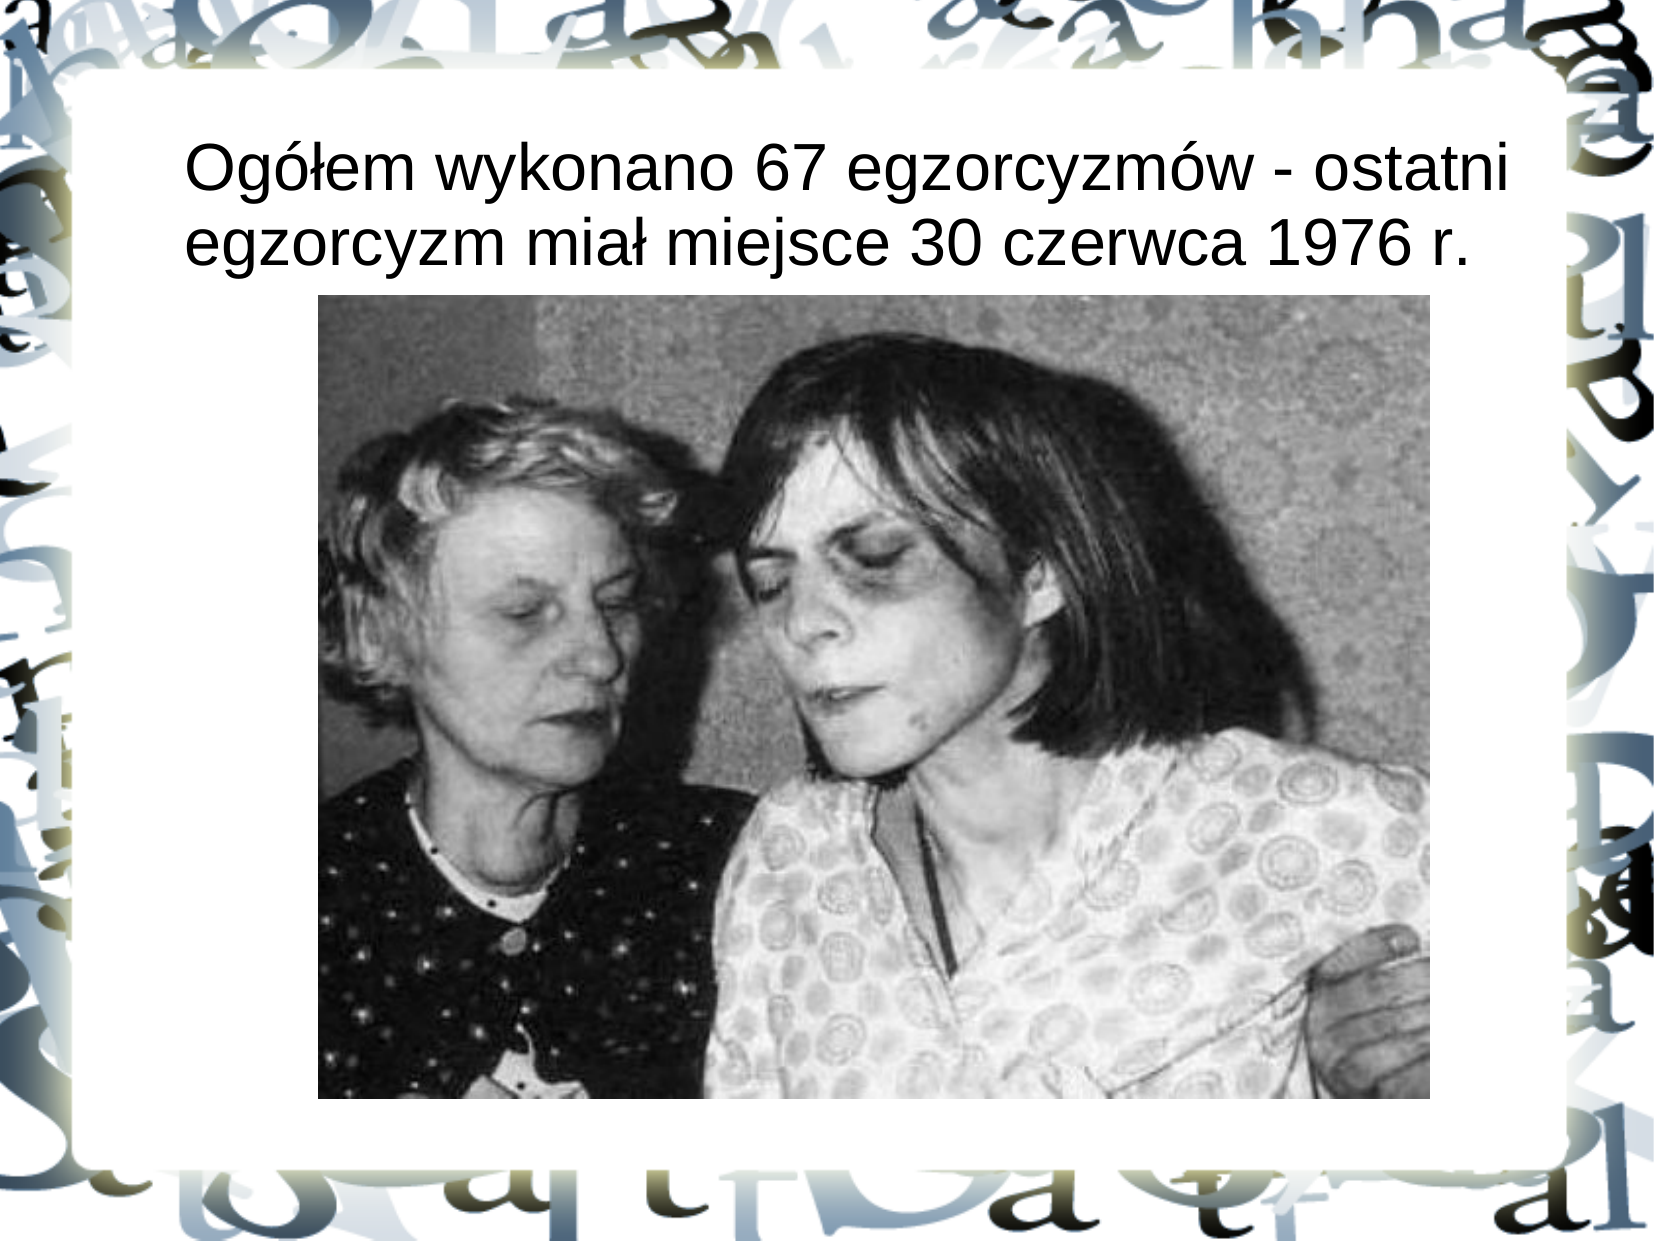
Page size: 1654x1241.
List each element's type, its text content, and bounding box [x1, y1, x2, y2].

list Ogółem wykonano 67 egzorcyzmów - ostatni egzorcyzm miał miejsce 30 czerwca 1976 r. [100, 129, 1524, 367]
picture [0, 0, 1654, 1241]
